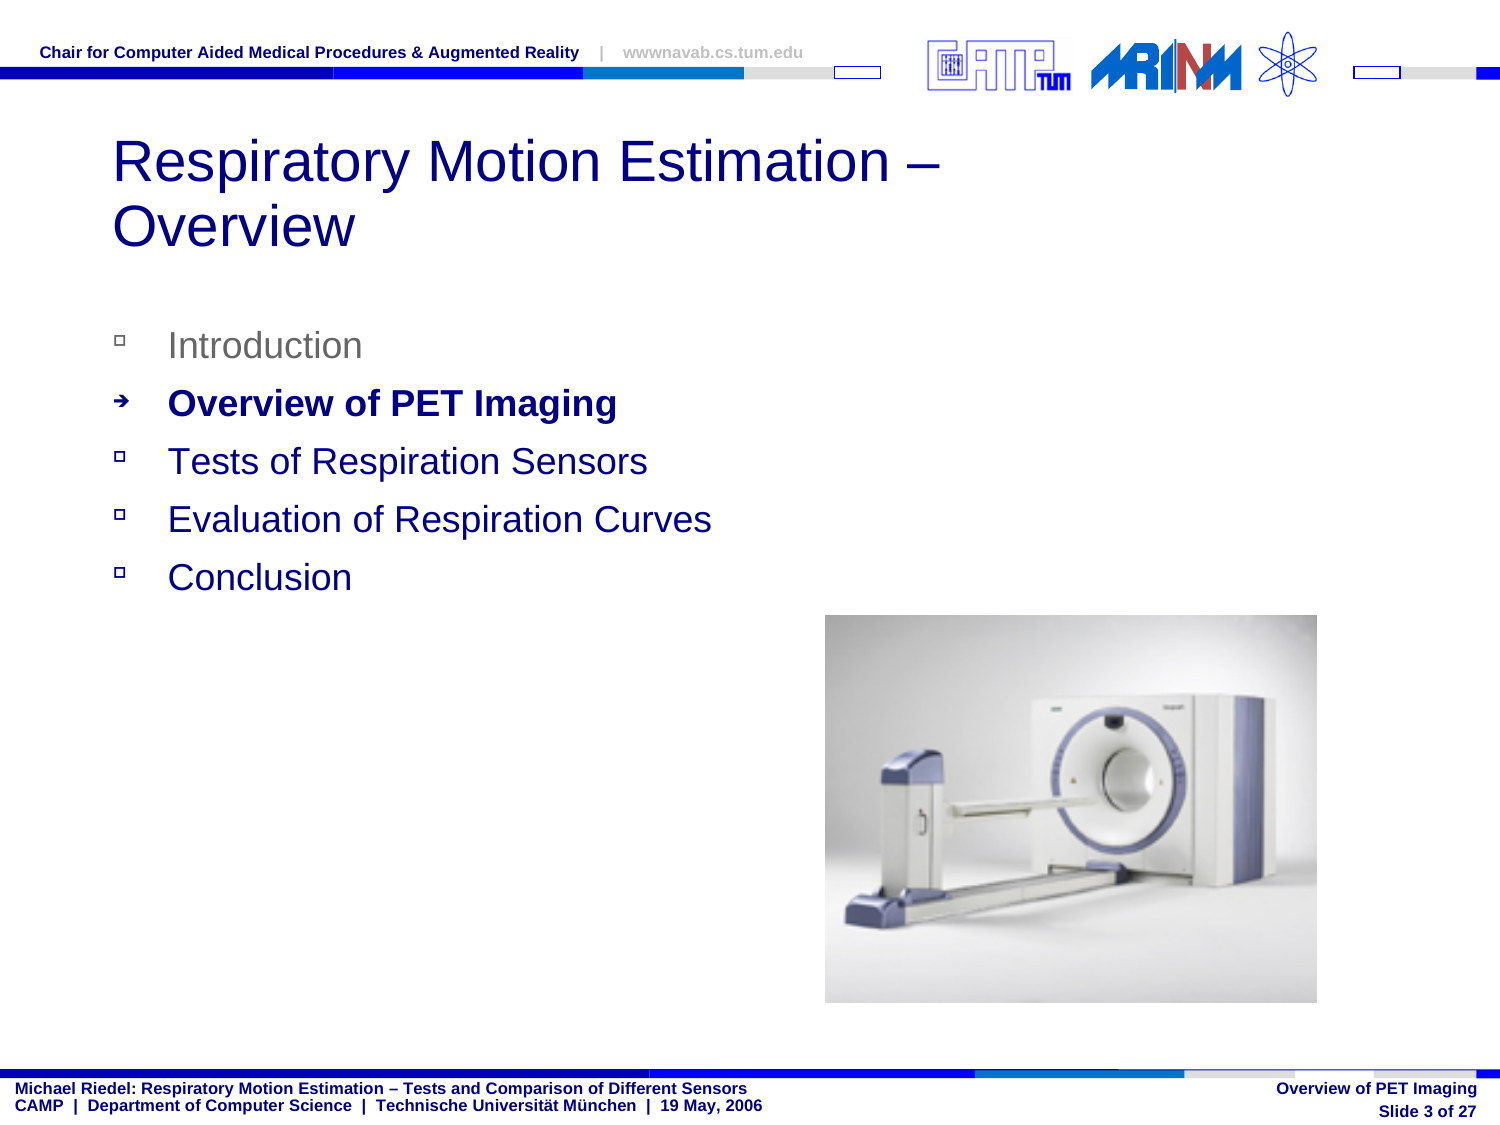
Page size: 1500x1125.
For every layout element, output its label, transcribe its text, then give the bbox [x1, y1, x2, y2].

picture [923, 37, 1074, 95]
list Introduction Overview of PET Imaging Tests of Respiration Sensors Evaluation of Respiration Curves Conclusion [112, 324, 1387, 1037]
text_box Overview of PET Imaging [1252, 1073, 1493, 1107]
picture [825, 615, 1317, 1003]
title Respiratory Motion Estimation – Overview [112, 112, 1387, 276]
picture [1258, 31, 1317, 97]
